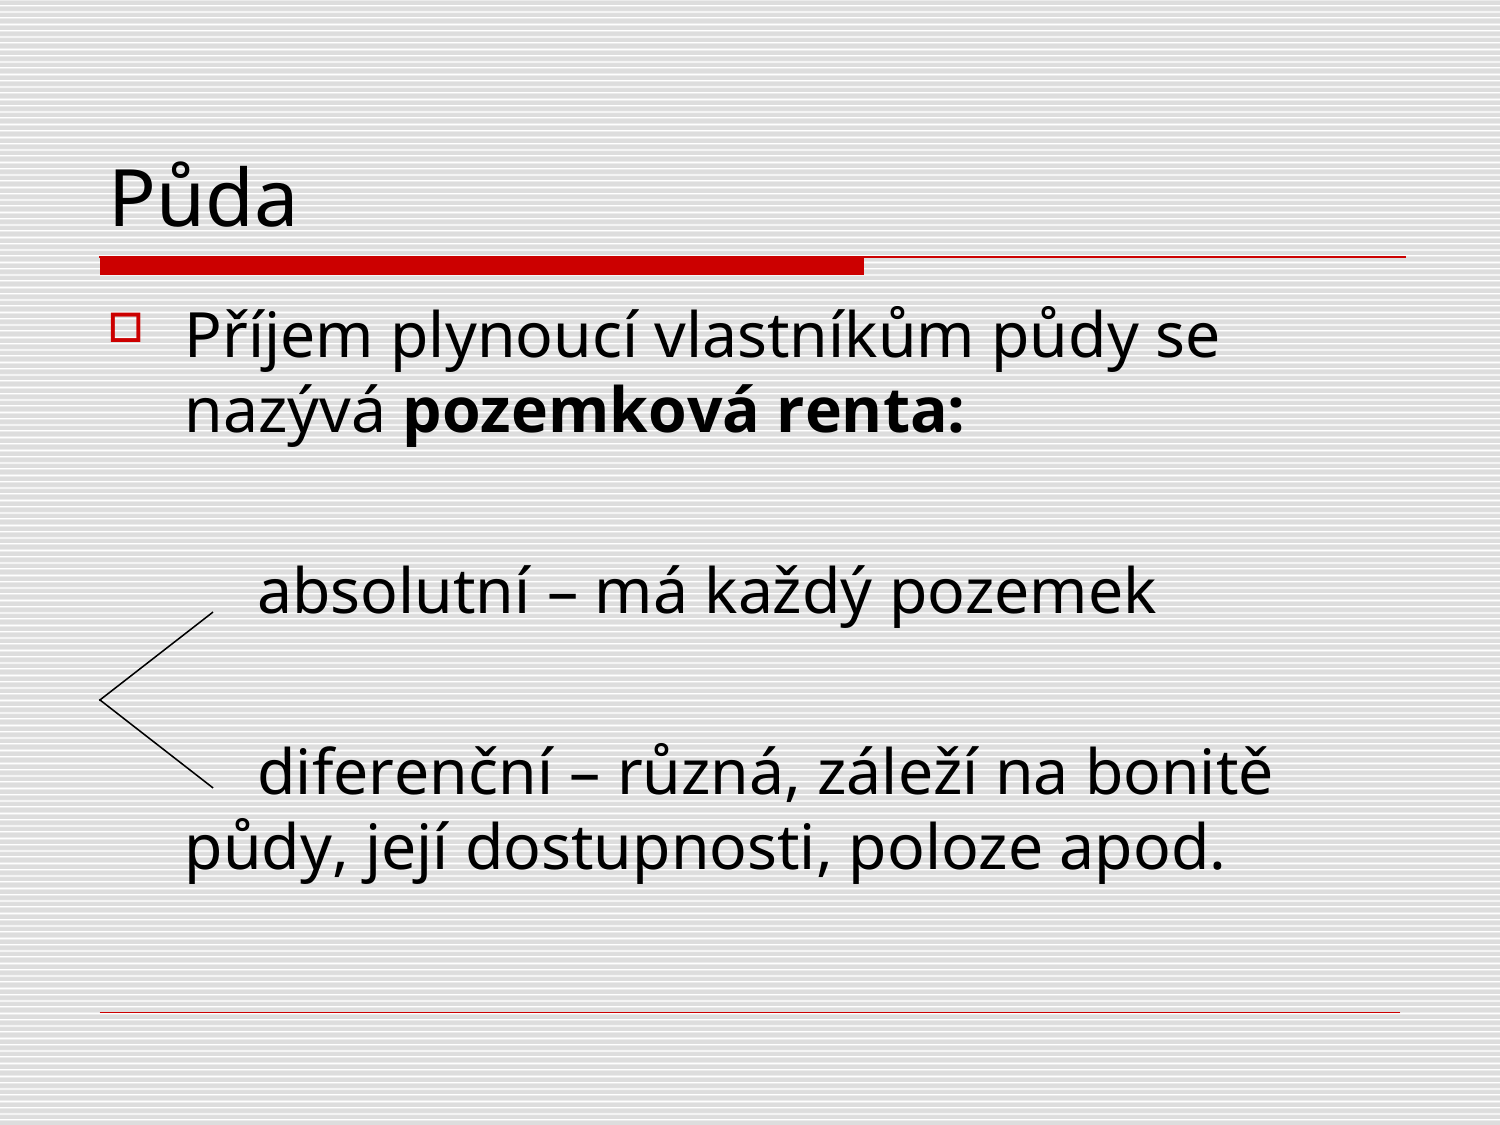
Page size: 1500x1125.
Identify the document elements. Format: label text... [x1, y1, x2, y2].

title Půda [94, 49, 1407, 250]
list Příjem plynoucí vlastníkům půdy se nazývá pozemková renta: absolutní – má každý pozemek diferenční – různá, záleží na bonitě půdy, její dostupnosti, poloze apod. [92, 287, 1406, 988]
picture [0, 0, 1500, 1125]
